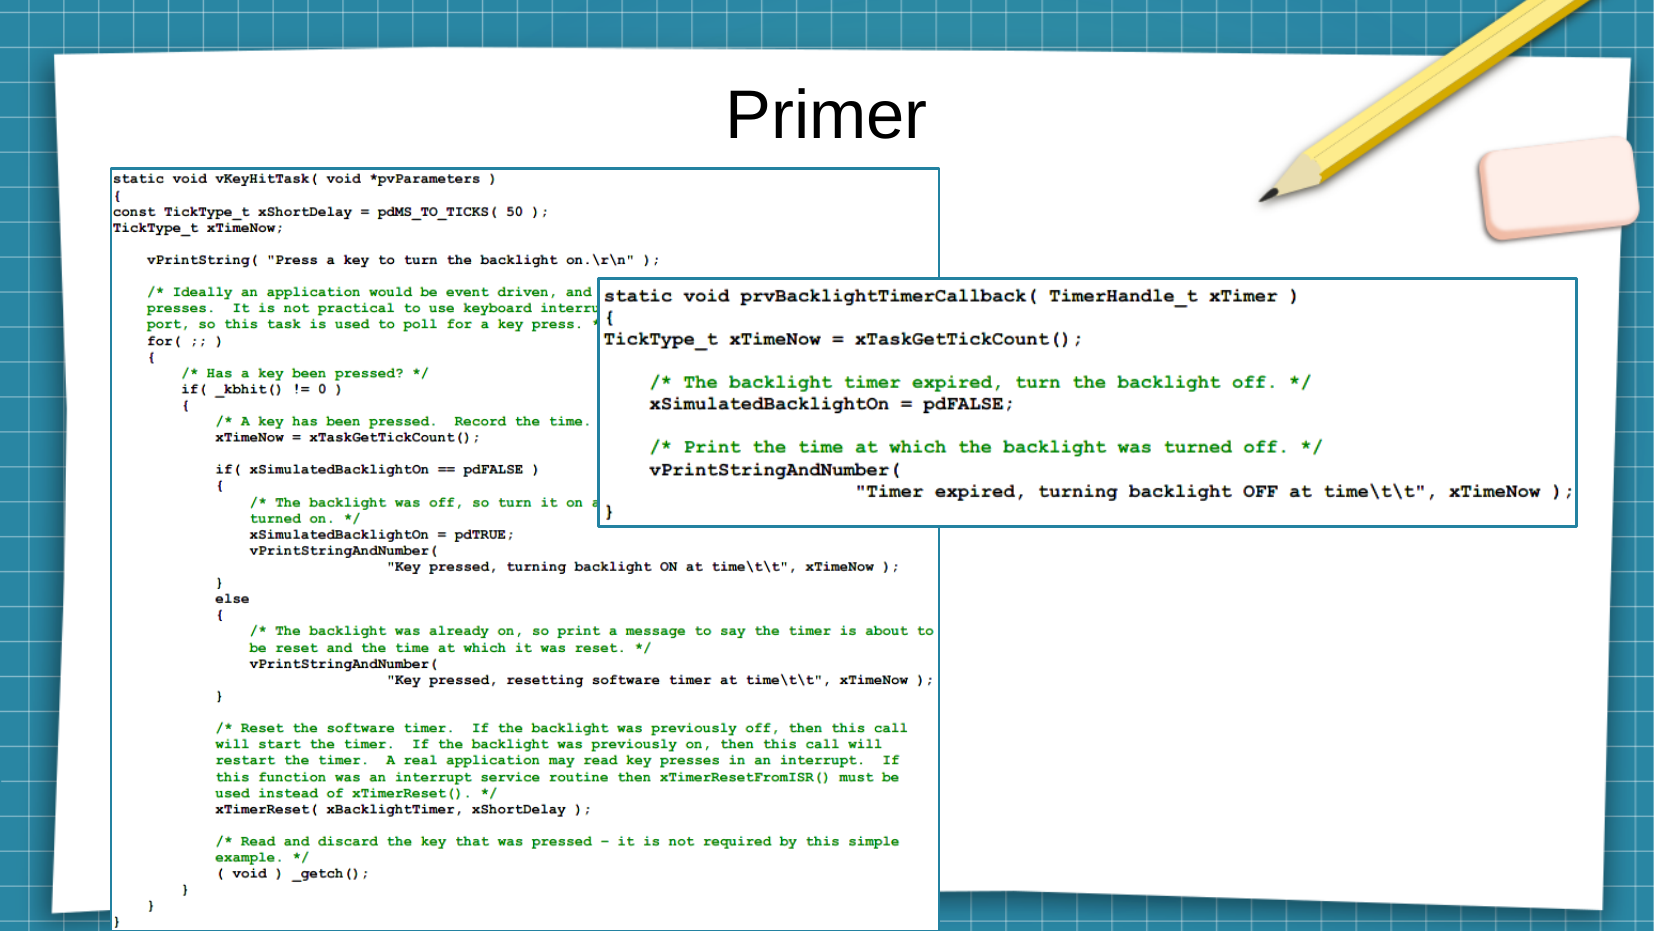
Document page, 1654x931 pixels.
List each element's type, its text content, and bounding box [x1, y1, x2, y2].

picture [600, 280, 1576, 526]
title Primer [82, 37, 1571, 193]
picture [112, 170, 938, 931]
picture [0, 0, 1654, 931]
